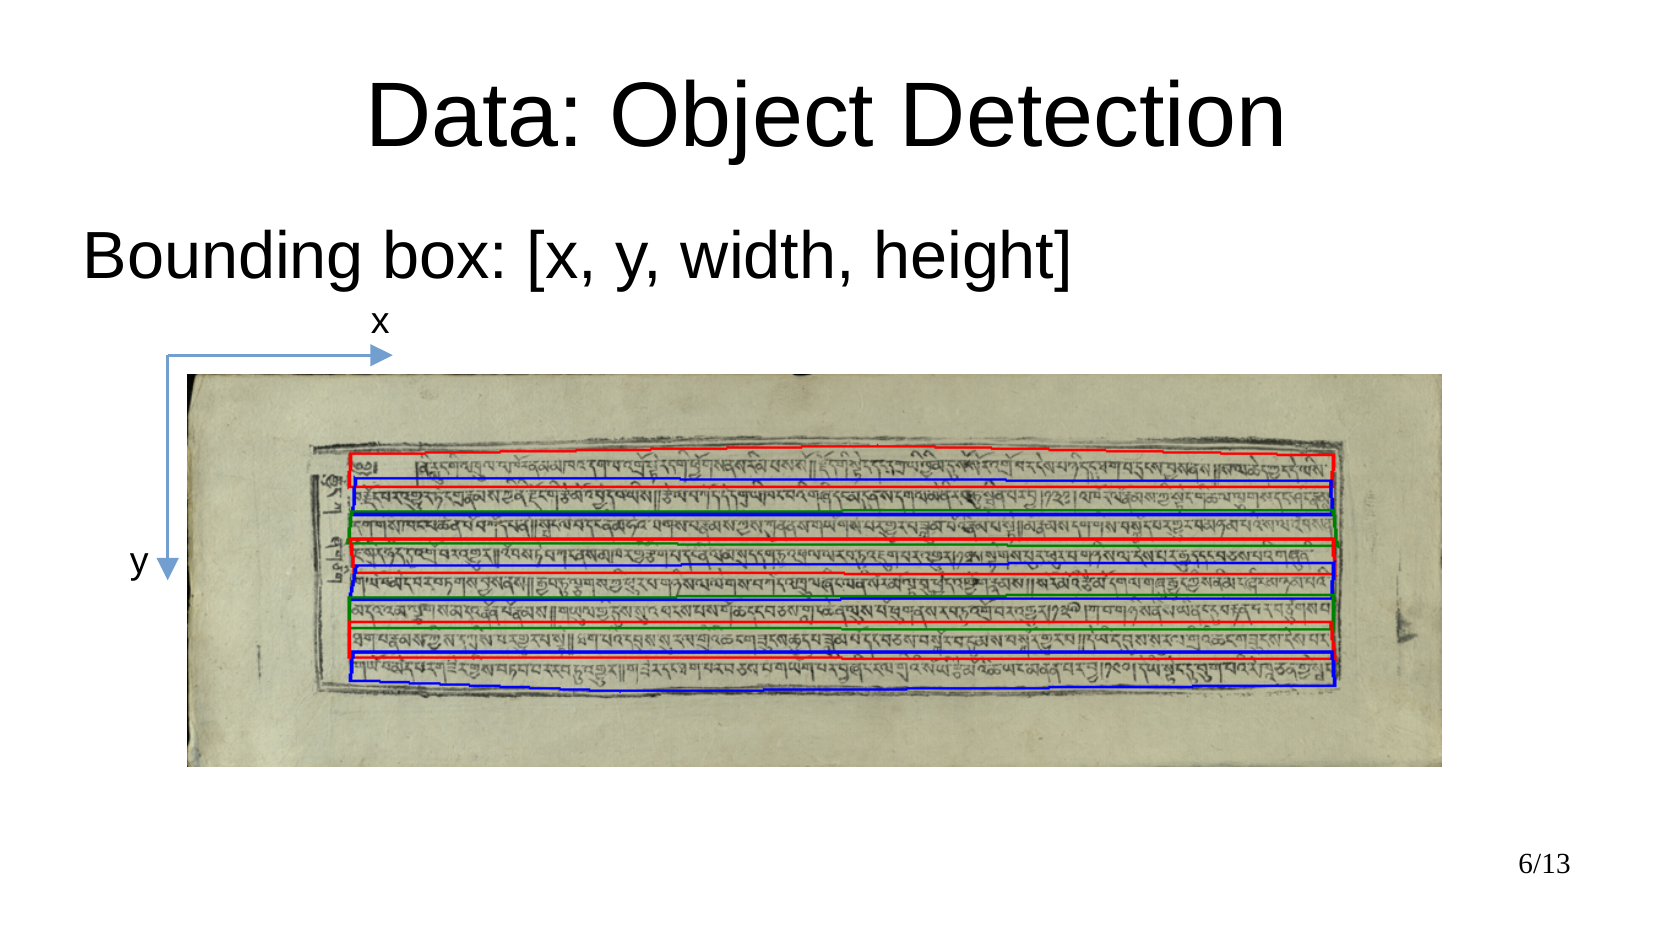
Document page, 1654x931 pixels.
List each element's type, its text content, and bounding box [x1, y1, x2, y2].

picture [187, 374, 1442, 767]
text_box x [356, 292, 405, 350]
text_box y [115, 532, 164, 590]
title Data: Object Detection [82, 37, 1571, 193]
list Bounding box: [x, y, width, height] [82, 217, 1571, 301]
